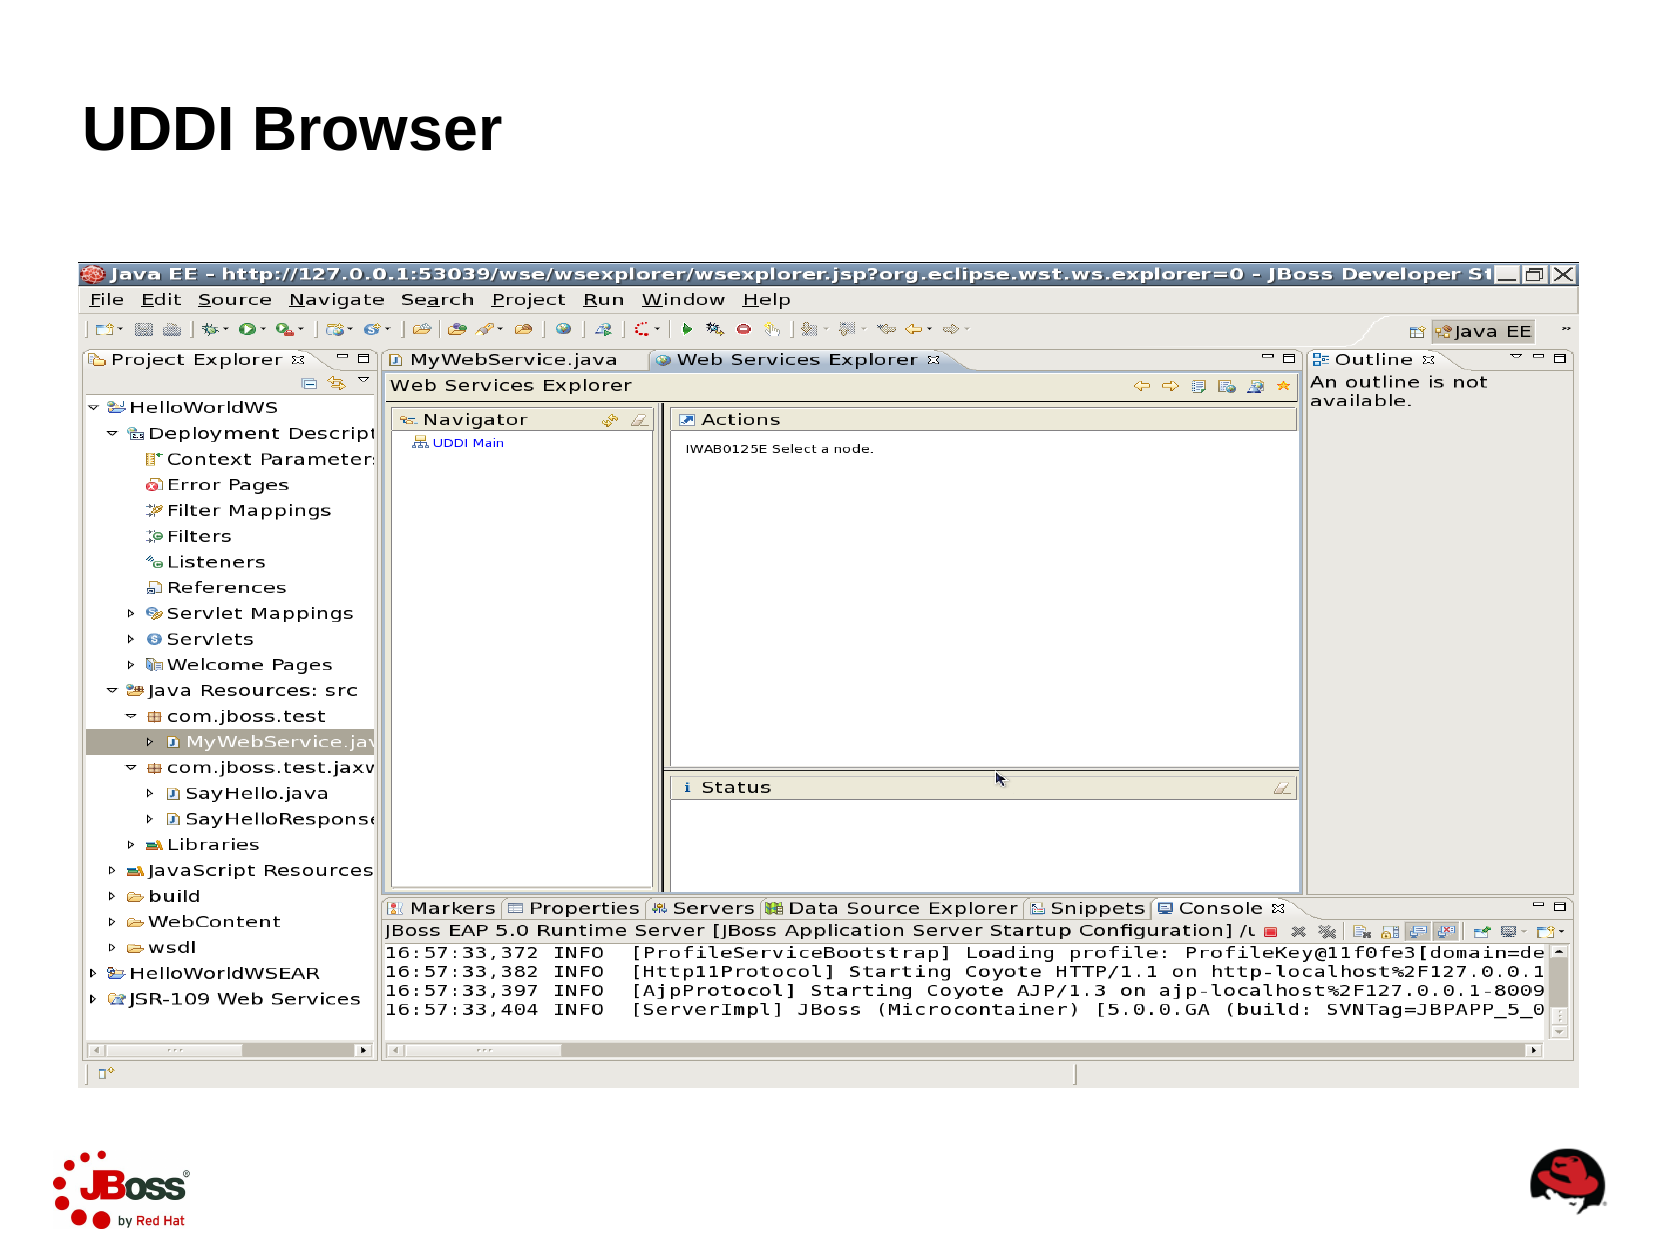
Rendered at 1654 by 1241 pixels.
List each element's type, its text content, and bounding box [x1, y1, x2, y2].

picture [78, 262, 1579, 1088]
picture [1529, 1146, 1613, 1224]
picture [53, 1150, 190, 1229]
title UDDI Browser [82, 24, 1571, 238]
